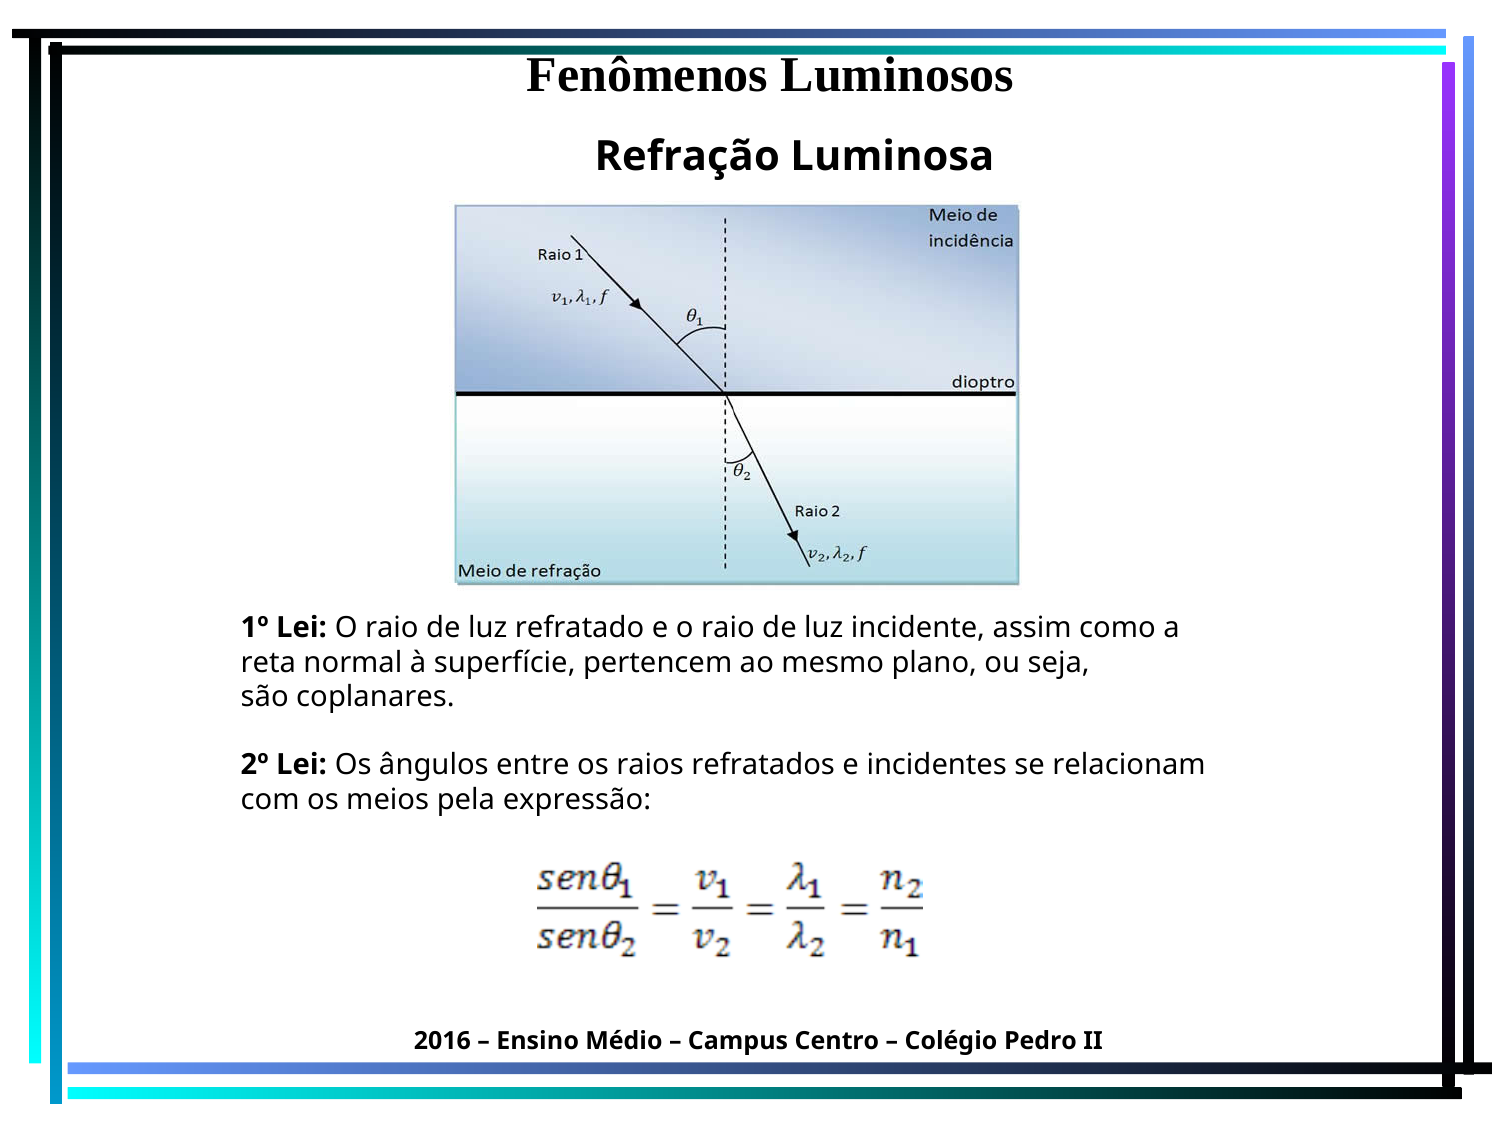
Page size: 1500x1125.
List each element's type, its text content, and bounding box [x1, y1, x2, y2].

picture [0, 0, 1500, 1125]
text_box 2016 – Ensino Médio – Campus Centro – Colégio Pedro II [399, 1018, 1119, 1064]
title Fenômenos Luminosos [106, 35, 1435, 107]
text_box Refração Luminosa [579, 123, 1010, 188]
text_box 1º Lei: O raio de luz refratado e o raio de luz incidente, assim como a reta normal à superfície, pertencem ao mesmo plano, ou seja, são coplanares. 2º Lei: Os ângulos entre os raios refratados e incidentes se relacionam com os meios pela expressão: [225, 602, 1222, 868]
